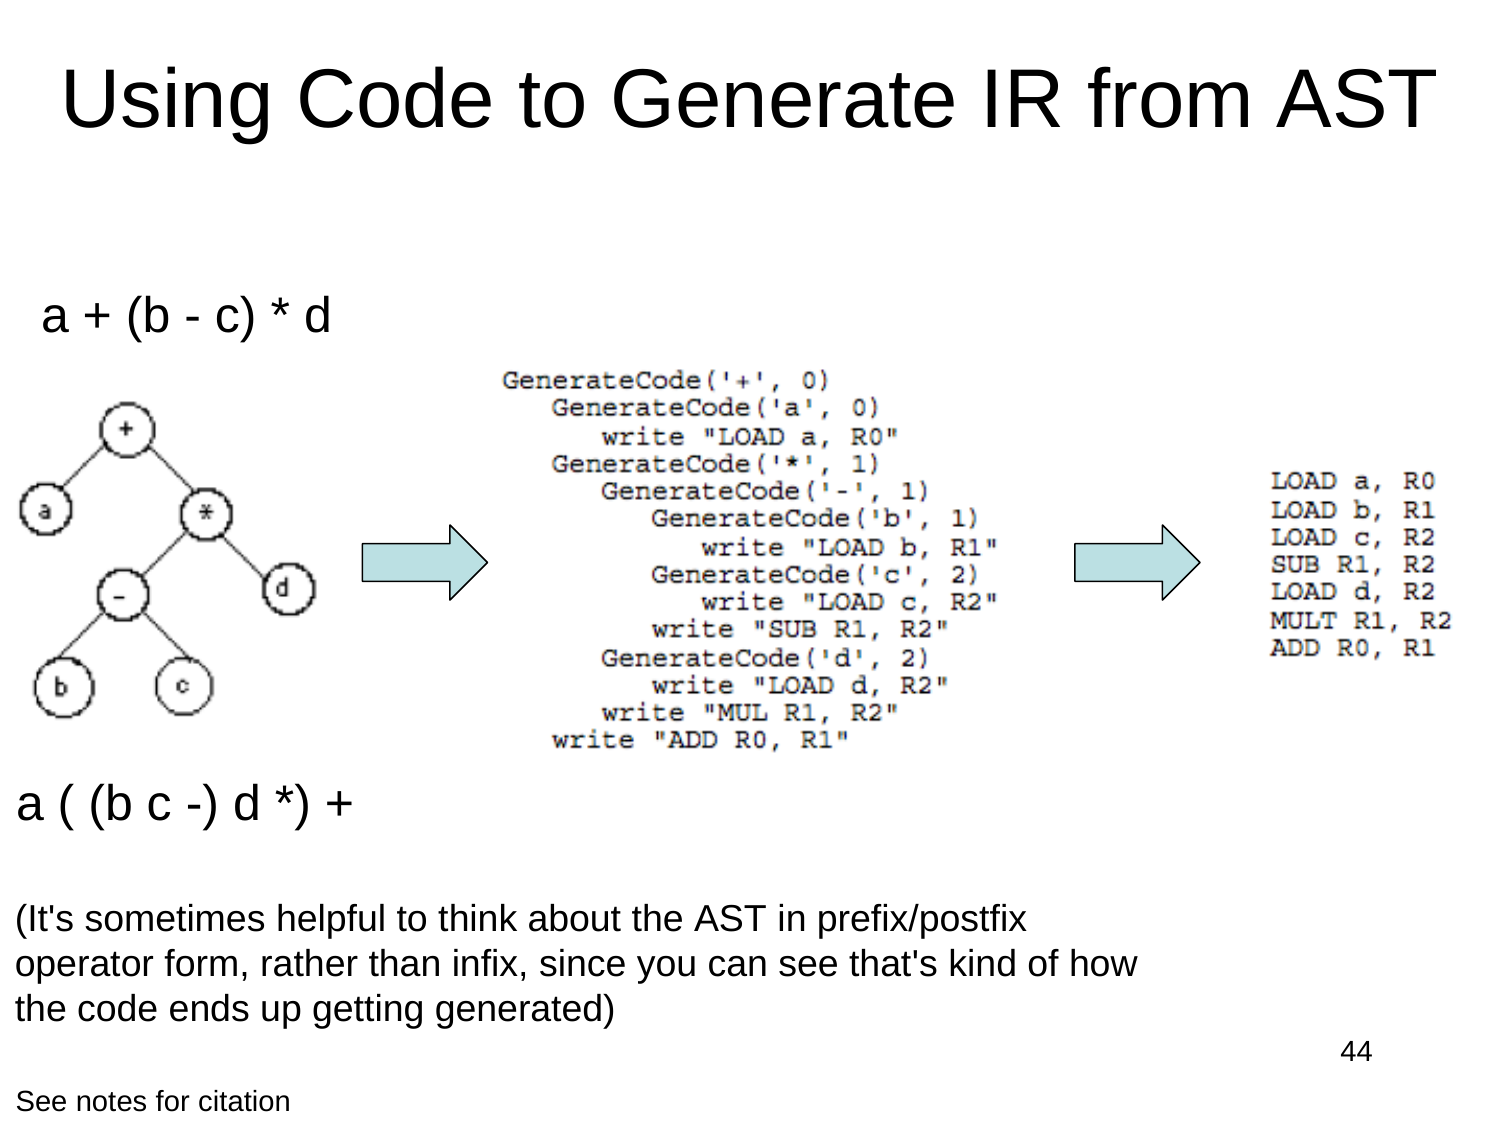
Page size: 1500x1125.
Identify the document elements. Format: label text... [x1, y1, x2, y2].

text_box [1074, 525, 1201, 601]
text_box a ( (b c -) d *) + [1, 762, 370, 838]
text_box See notes for citation [0, 1074, 307, 1125]
picture [492, 364, 1008, 763]
title Using Code to Generate IR from AST [0, 0, 1500, 188]
text_box <number> [1074, 1025, 1388, 1101]
picture [1258, 454, 1463, 671]
text_box (It's sometimes helpful to think about the AST in prefix/postfix operator form, rather than infix, since you can see that's kind of how the code ends up getting generated) [0, 885, 1176, 1037]
text_box [362, 525, 488, 601]
text_box a + (b - c) * d [26, 274, 348, 351]
picture [12, 394, 321, 731]
